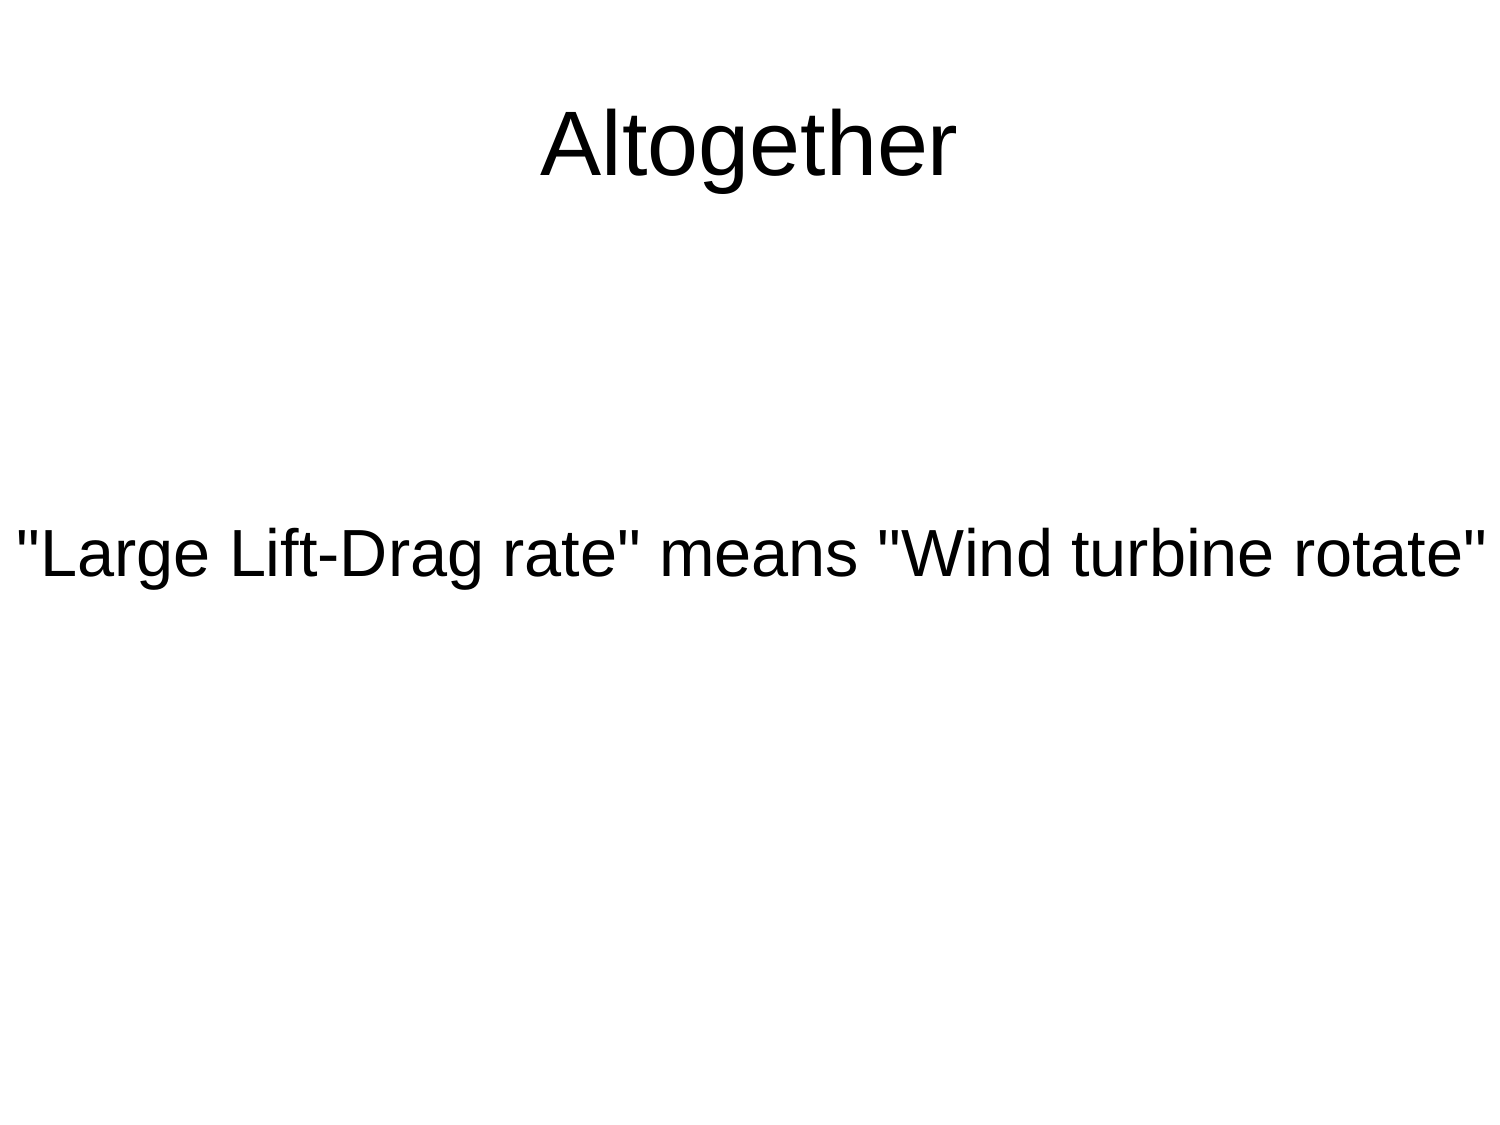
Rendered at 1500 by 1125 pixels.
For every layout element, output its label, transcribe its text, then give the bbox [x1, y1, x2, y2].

text_box "Large Lift-Drag rate" means "Wind turbine rotate" [0, 503, 1500, 598]
title Altogether [75, 45, 1426, 233]
